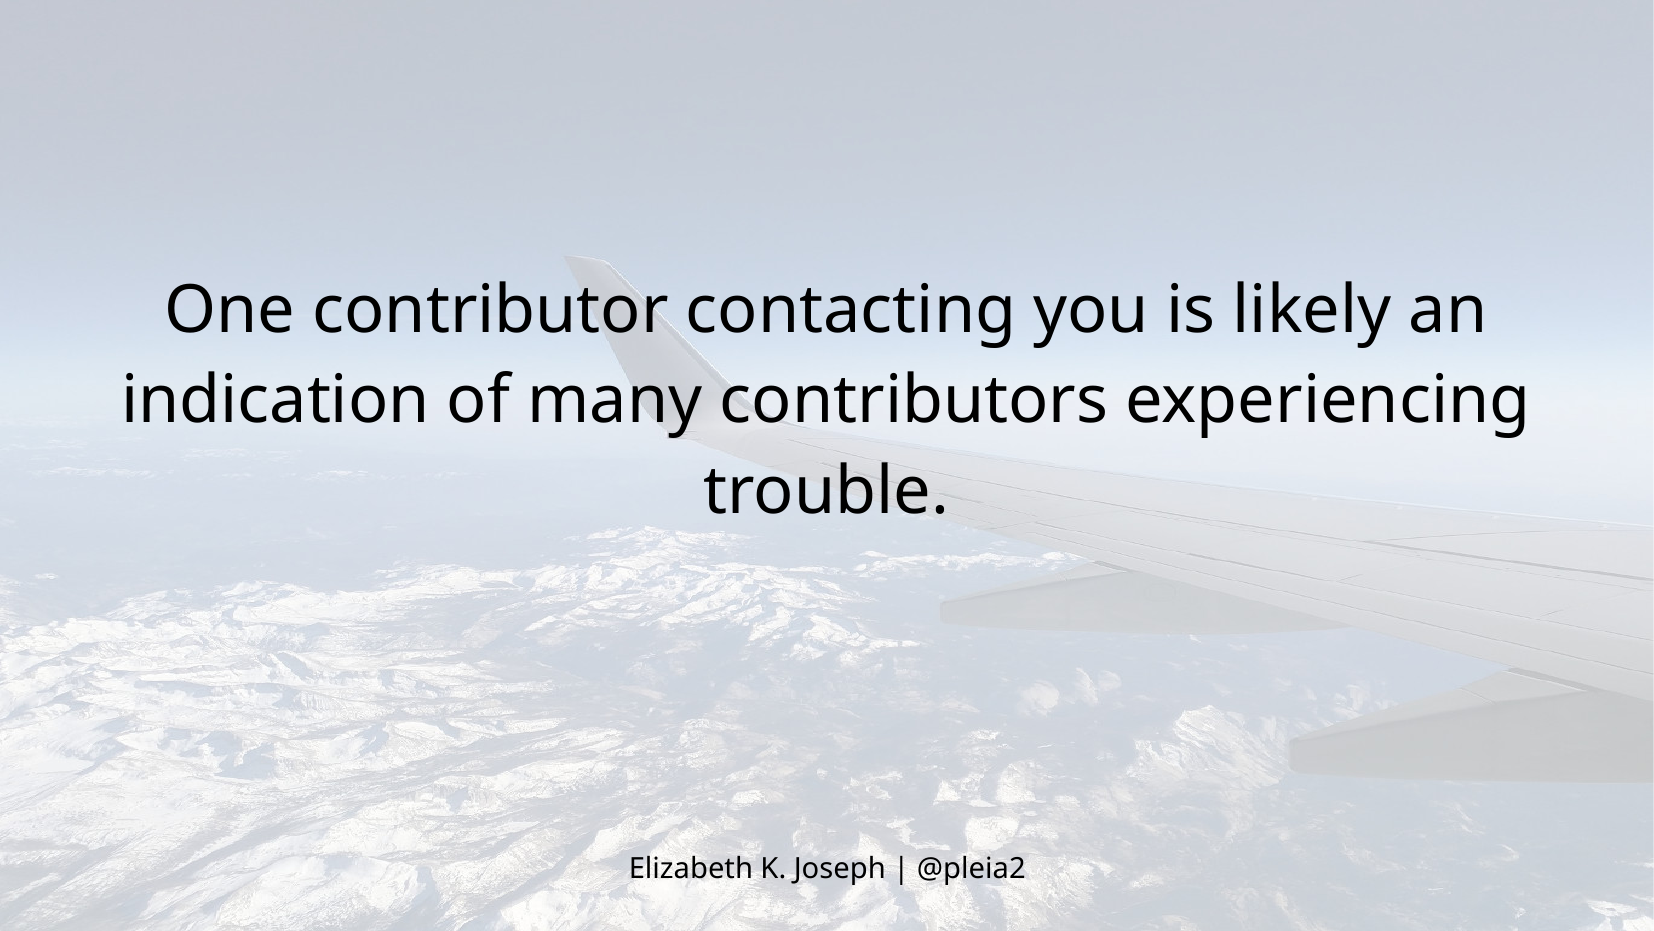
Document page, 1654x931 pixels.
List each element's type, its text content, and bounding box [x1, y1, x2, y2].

picture [0, 0, 1654, 931]
subtitle One contributor contacting you is likely an indication of many contributors experiencing trouble. [82, 37, 1571, 757]
